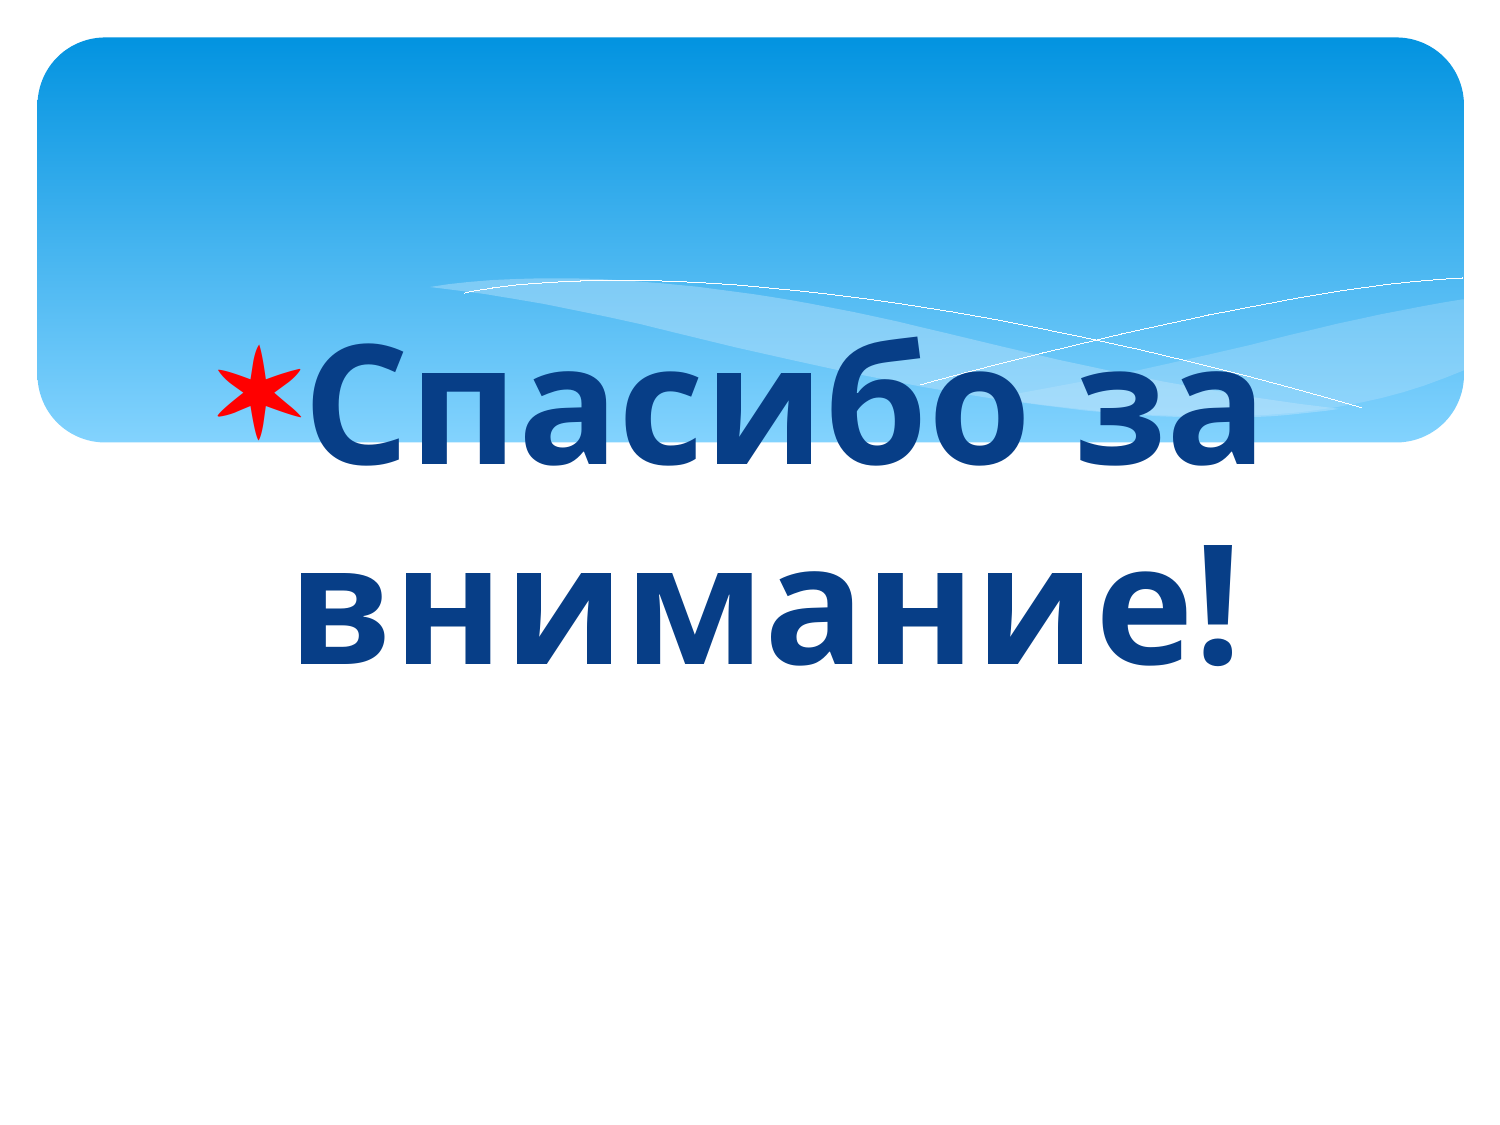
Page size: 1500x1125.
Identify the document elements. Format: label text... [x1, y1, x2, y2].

list Спасибо за внимание! [135, 290, 1352, 857]
